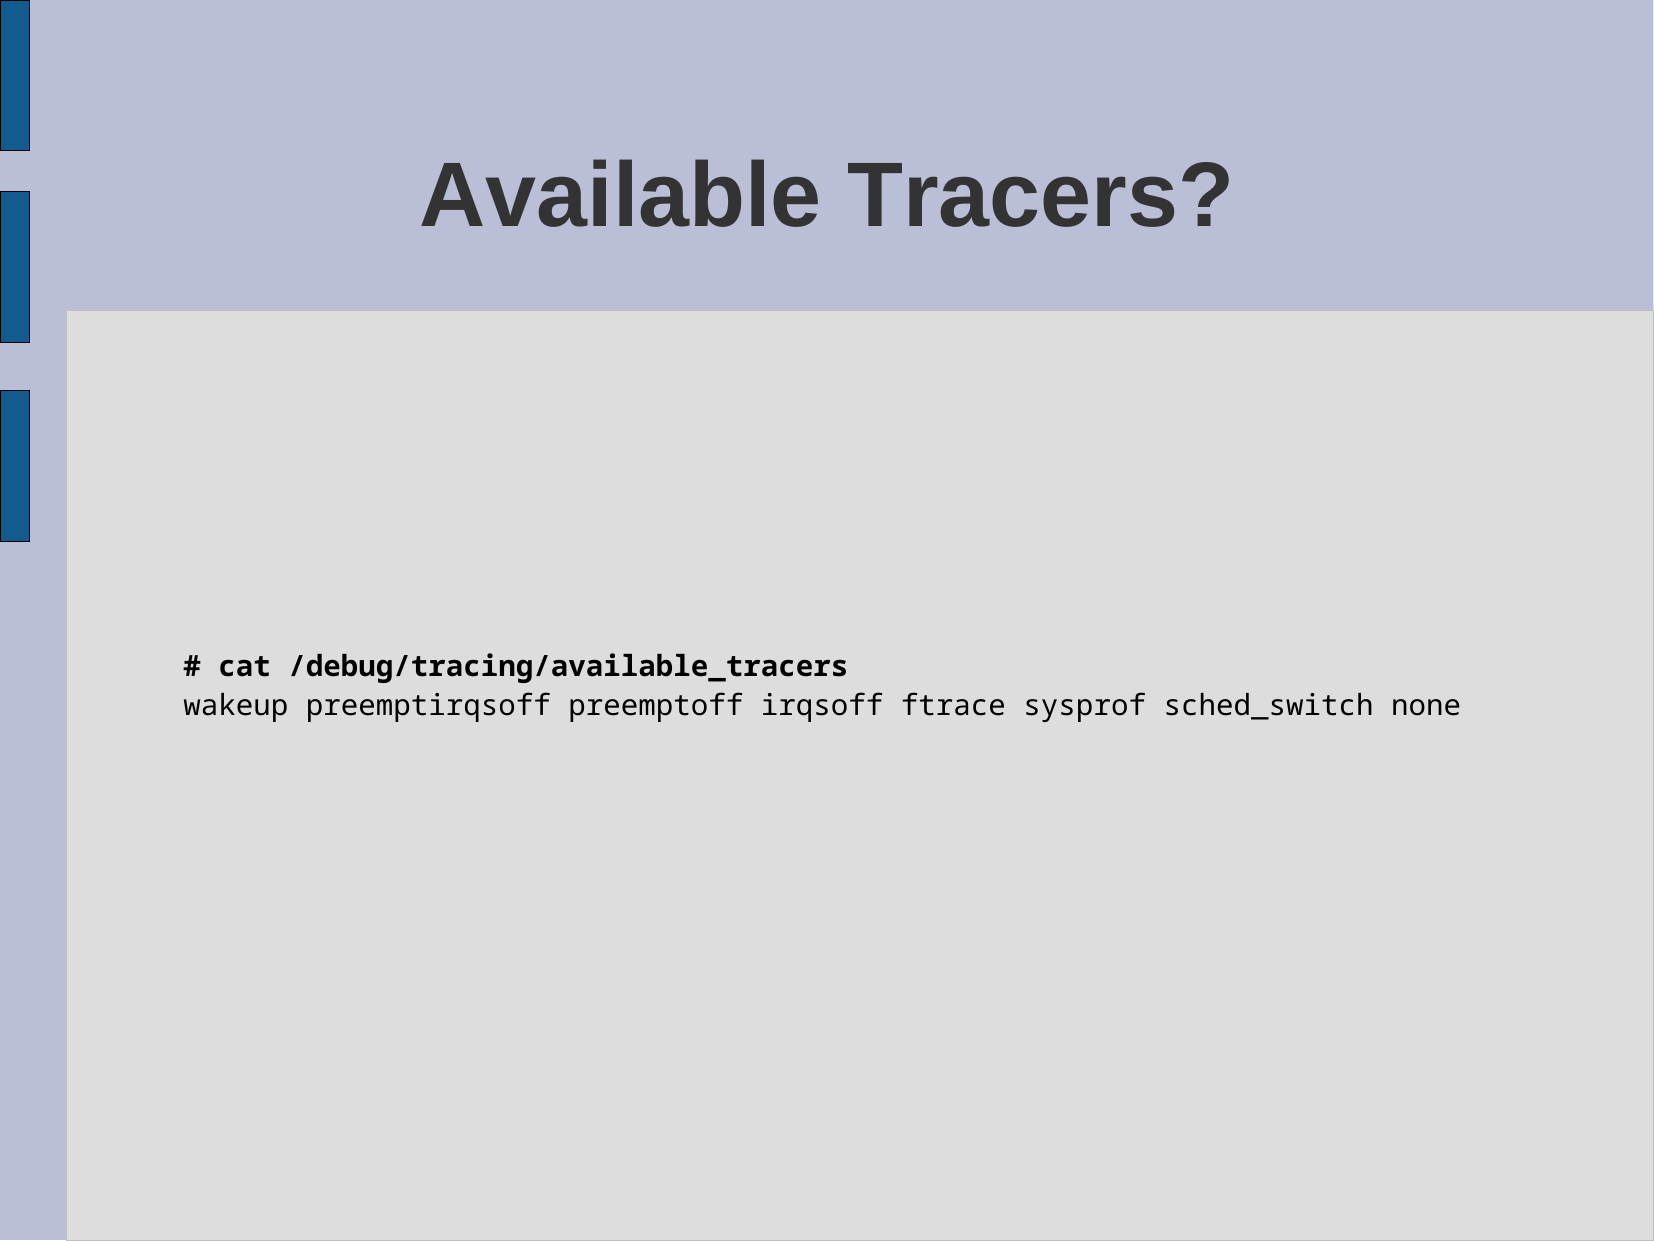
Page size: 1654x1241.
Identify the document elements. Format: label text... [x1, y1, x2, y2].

text_box # cat /debug/tracing/available_tracers wakeup preemptirqsoff preemptoff irqsoff ftrace sysprof sched_switch none [168, 637, 1501, 737]
title Available Tracers? [121, 91, 1534, 299]
